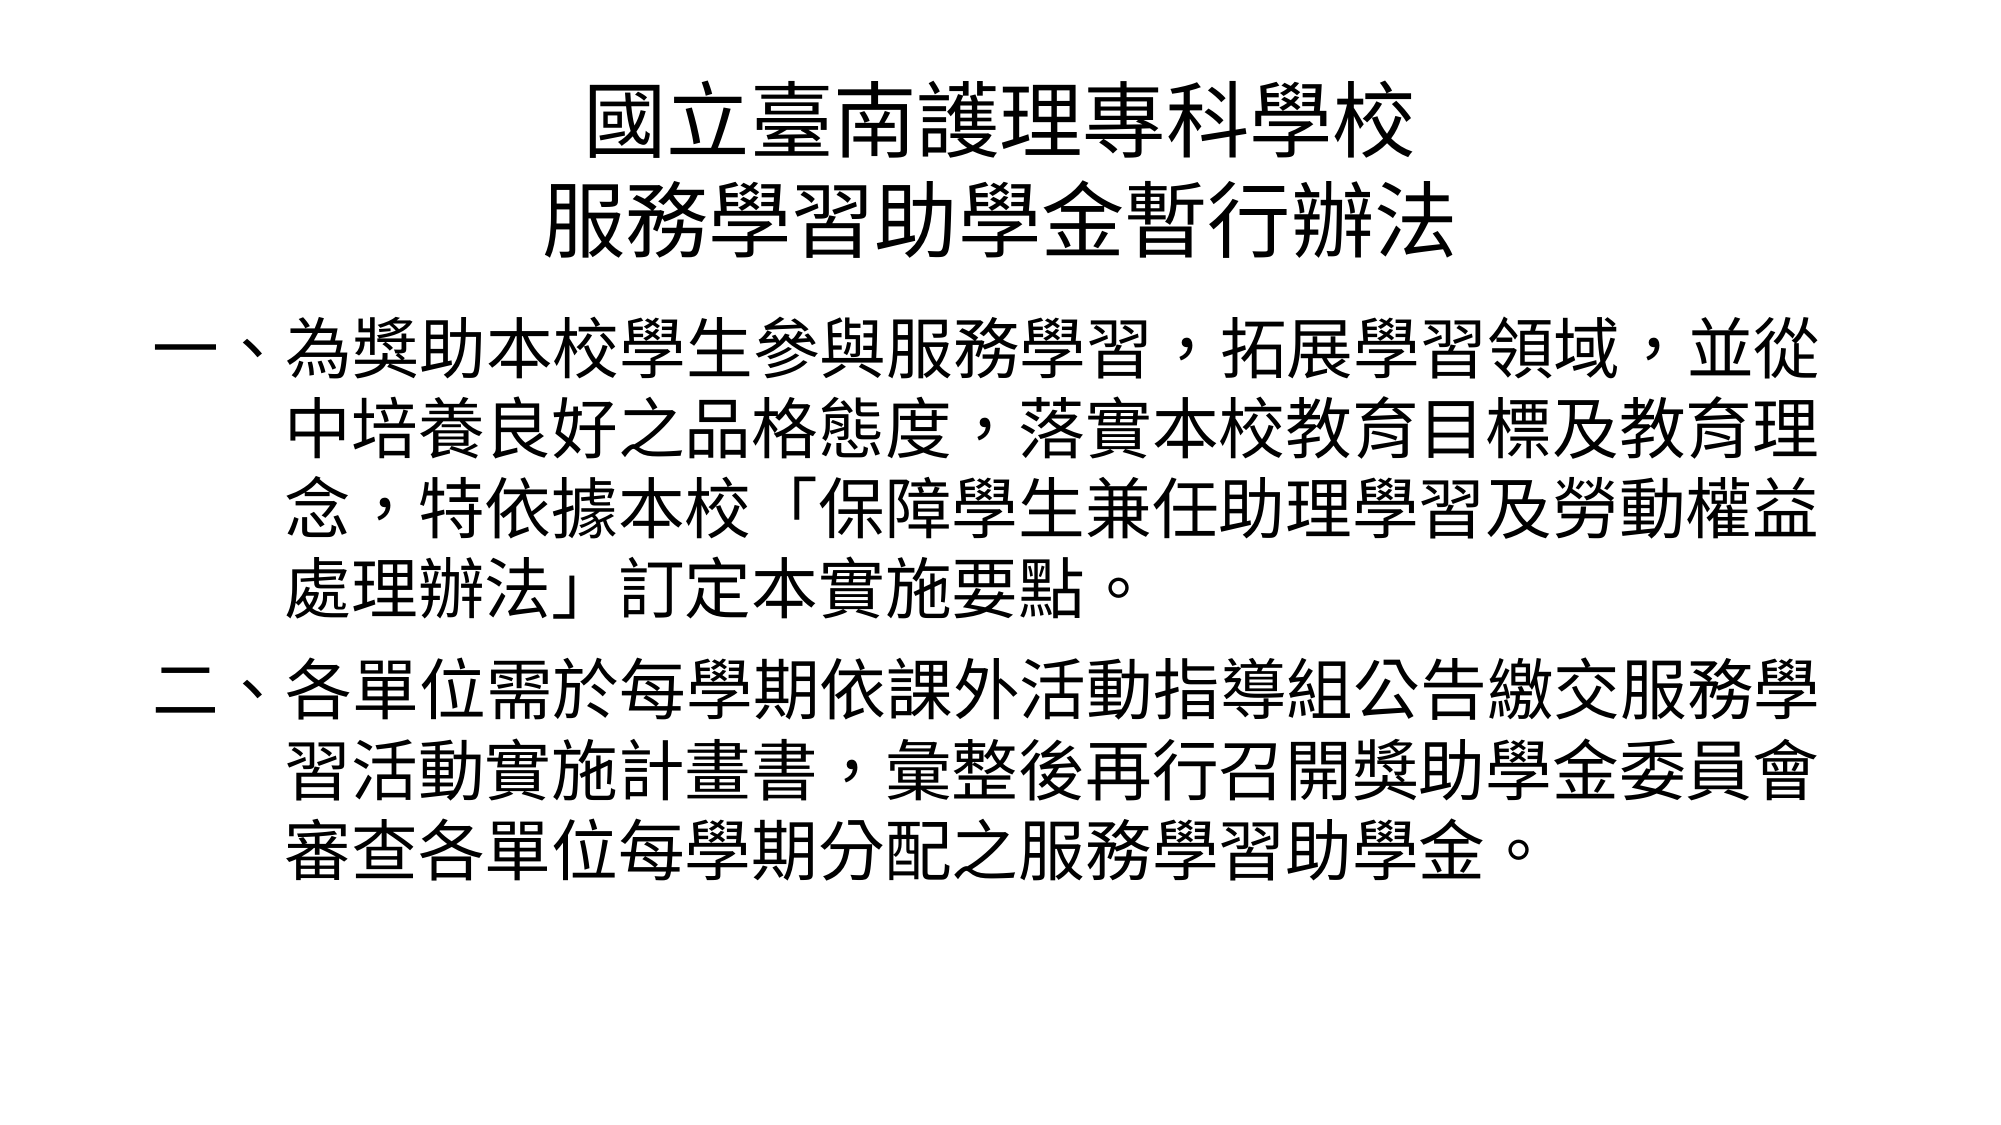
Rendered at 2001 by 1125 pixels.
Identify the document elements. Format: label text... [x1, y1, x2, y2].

title 國立臺南護理專科學校 服務學習助學金暫行辦法 [137, 59, 1863, 278]
list 一、為獎助本校學生參與服務學習，拓展學習領域，並從中培養良好之品格態度，落實本校教育目標及教育理念，特依據本校「保障學生兼任助理學習及勞動權益處理辦法」訂定本實施要點。 二、各單位需於每學期依課外活動指導組公告繳交服務學習活動實施計畫書，彙整後再行召開獎助學金委員會審查各單位每學期分配之服務學習助學金。 [137, 299, 1863, 1014]
